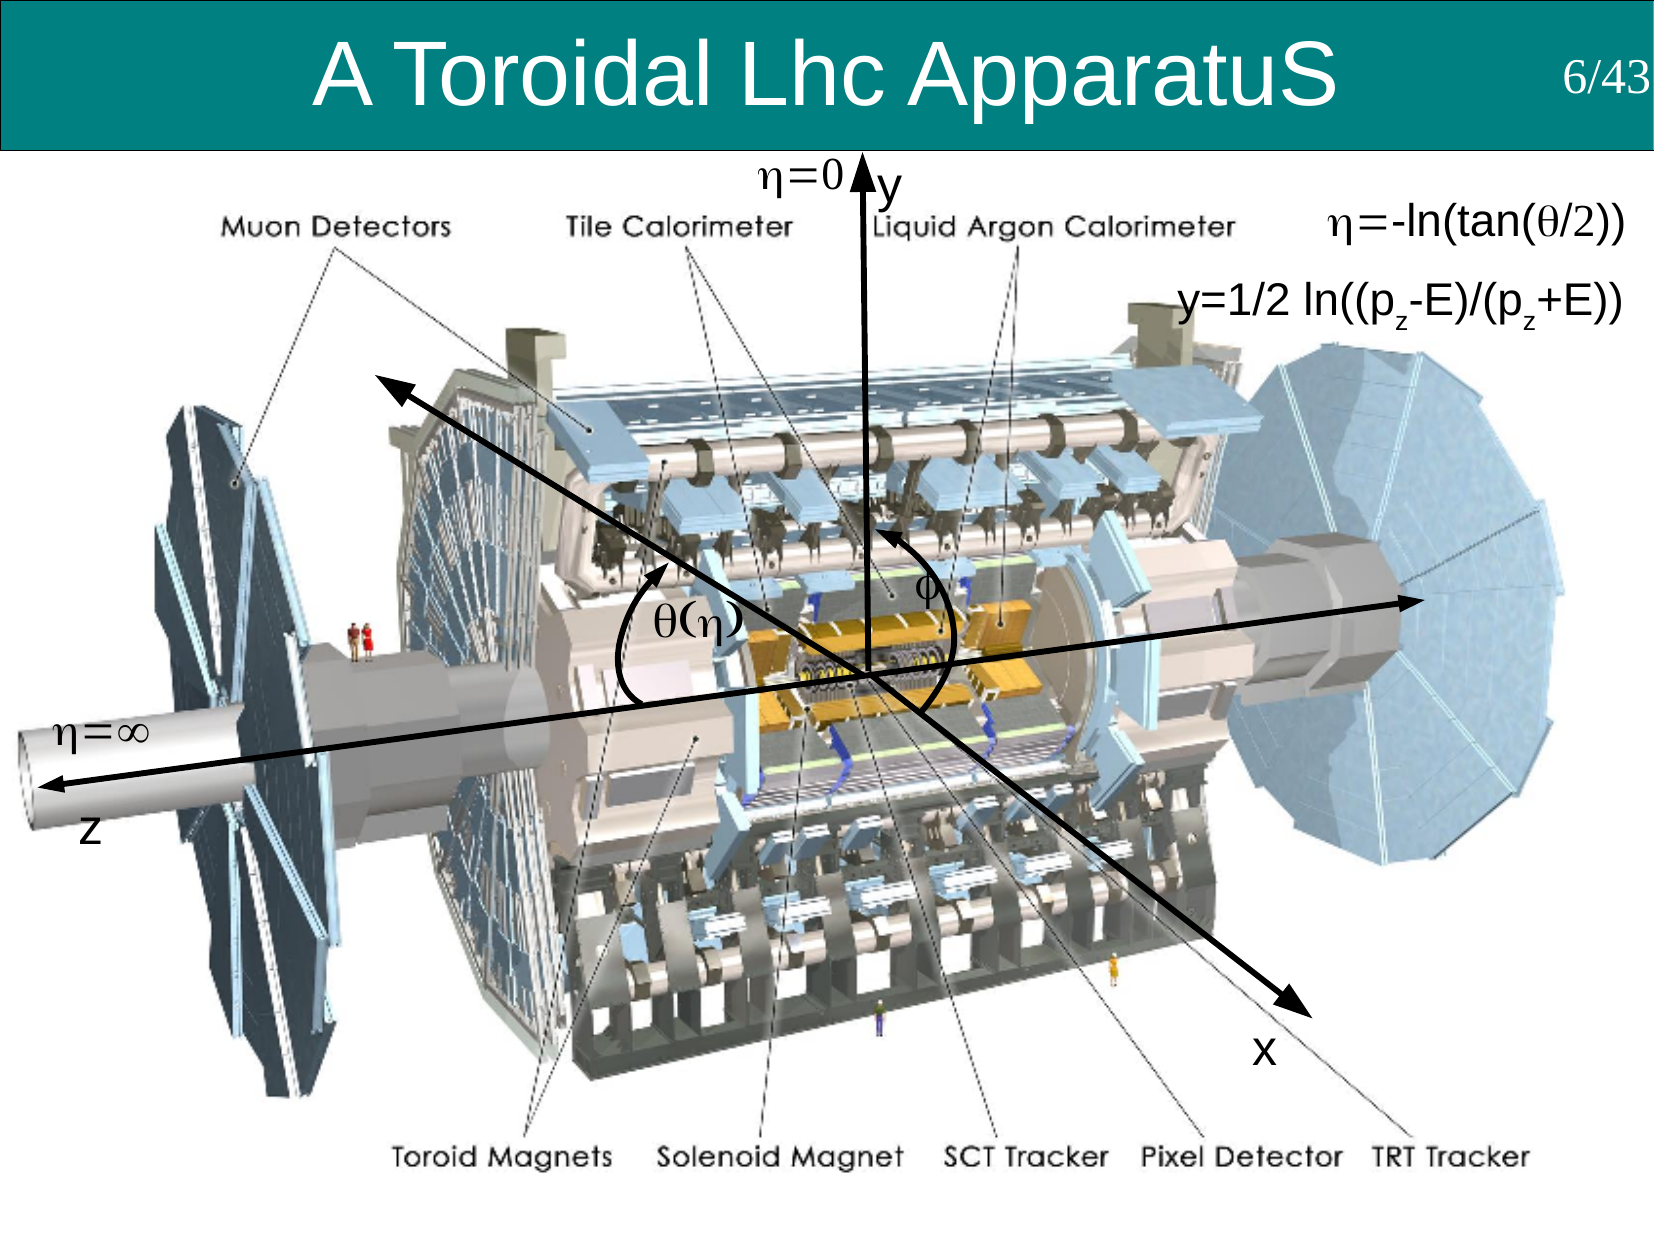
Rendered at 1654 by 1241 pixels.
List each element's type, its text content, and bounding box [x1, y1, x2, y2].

text_box f [900, 557, 951, 638]
text_box q() [637, 594, 779, 676]
text_box f [923, 557, 976, 638]
text_box z [64, 791, 113, 863]
picture [621, 607, 853, 702]
text_box y=1/2 ln((pz-E)/(pz+E)) [1162, 266, 1654, 344]
picture [880, 669, 944, 708]
text_box =0 [742, 150, 863, 225]
text_box =-ln(tan(q/2)) [1312, 187, 1654, 263]
text_box y [863, 150, 911, 221]
text_box x [1237, 1012, 1286, 1084]
title A Toroidal Lhc ApparatuS [82, 22, 1571, 126]
text_box =¥ [37, 706, 188, 782]
picture [5, 187, 1581, 1201]
